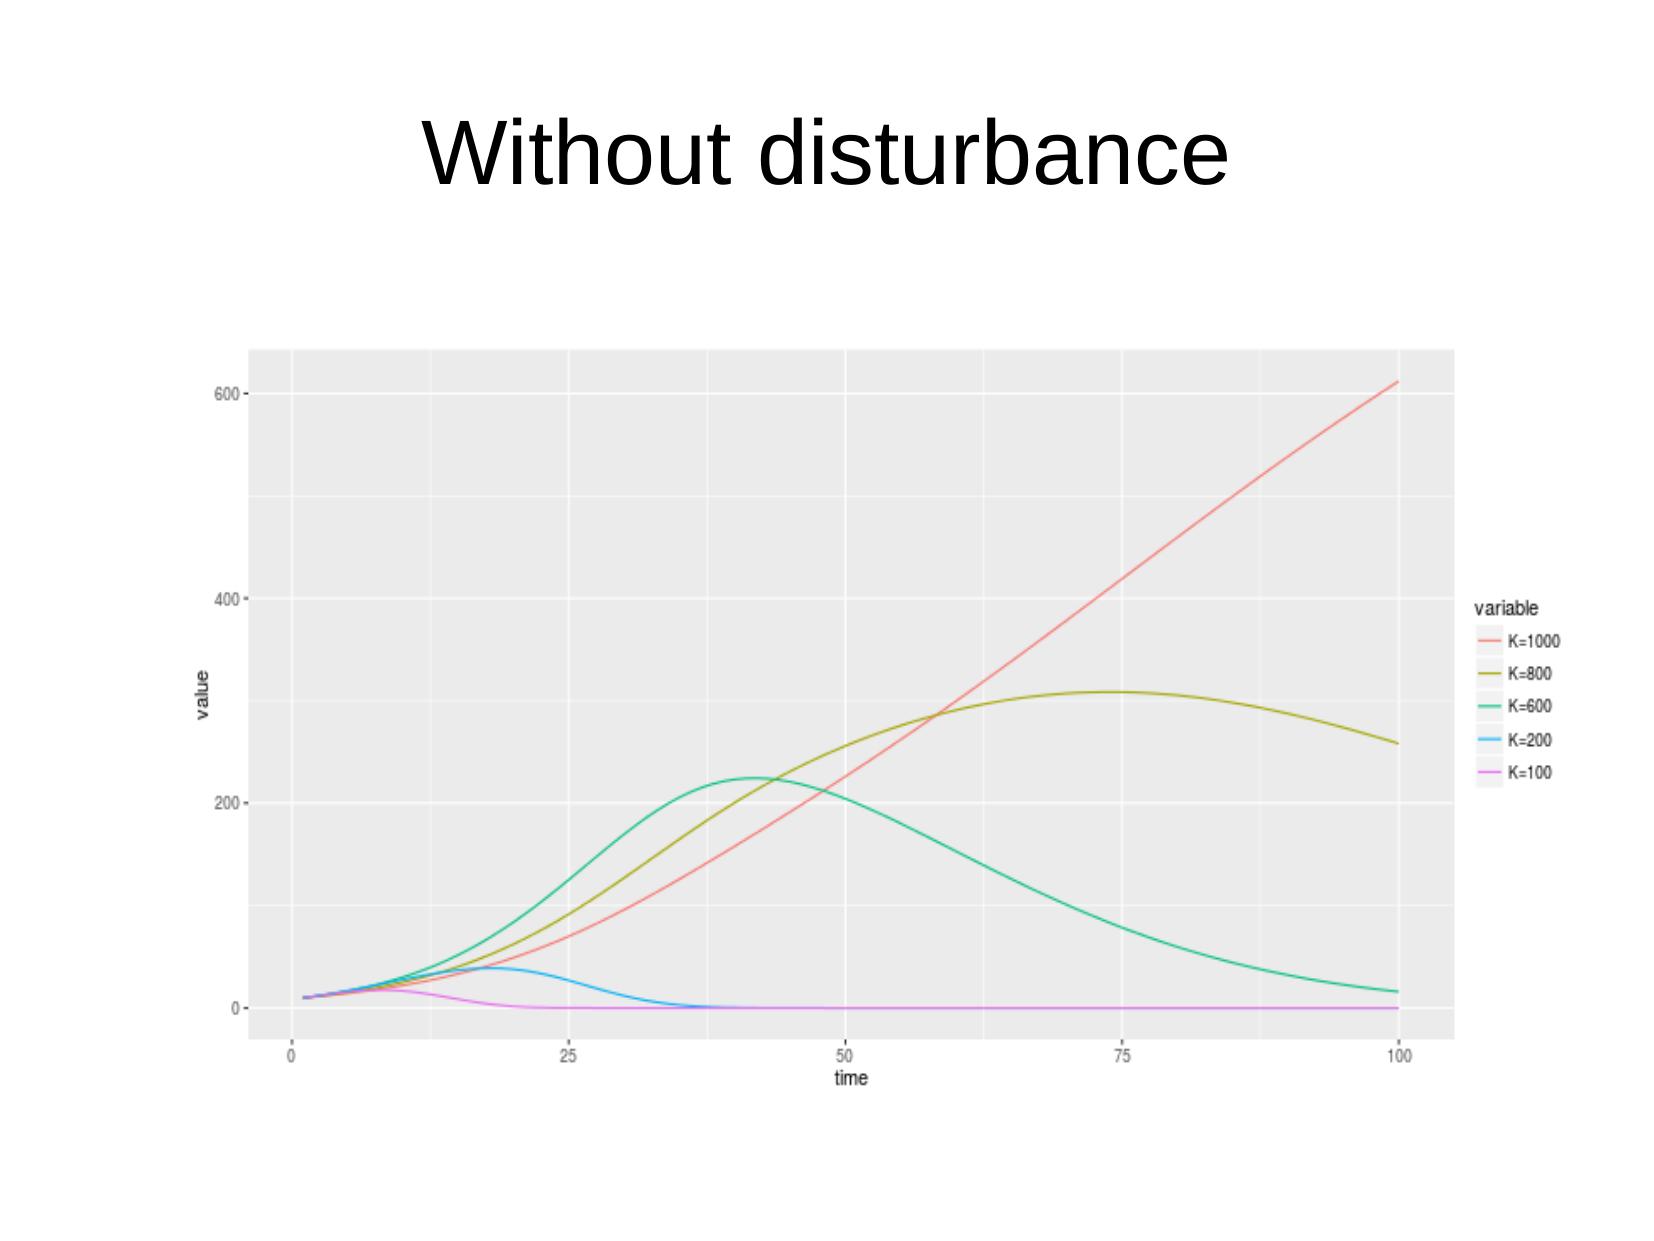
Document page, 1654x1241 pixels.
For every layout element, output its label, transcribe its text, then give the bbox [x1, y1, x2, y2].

picture [183, 336, 1576, 1096]
title Without disturbance [82, 49, 1571, 257]
